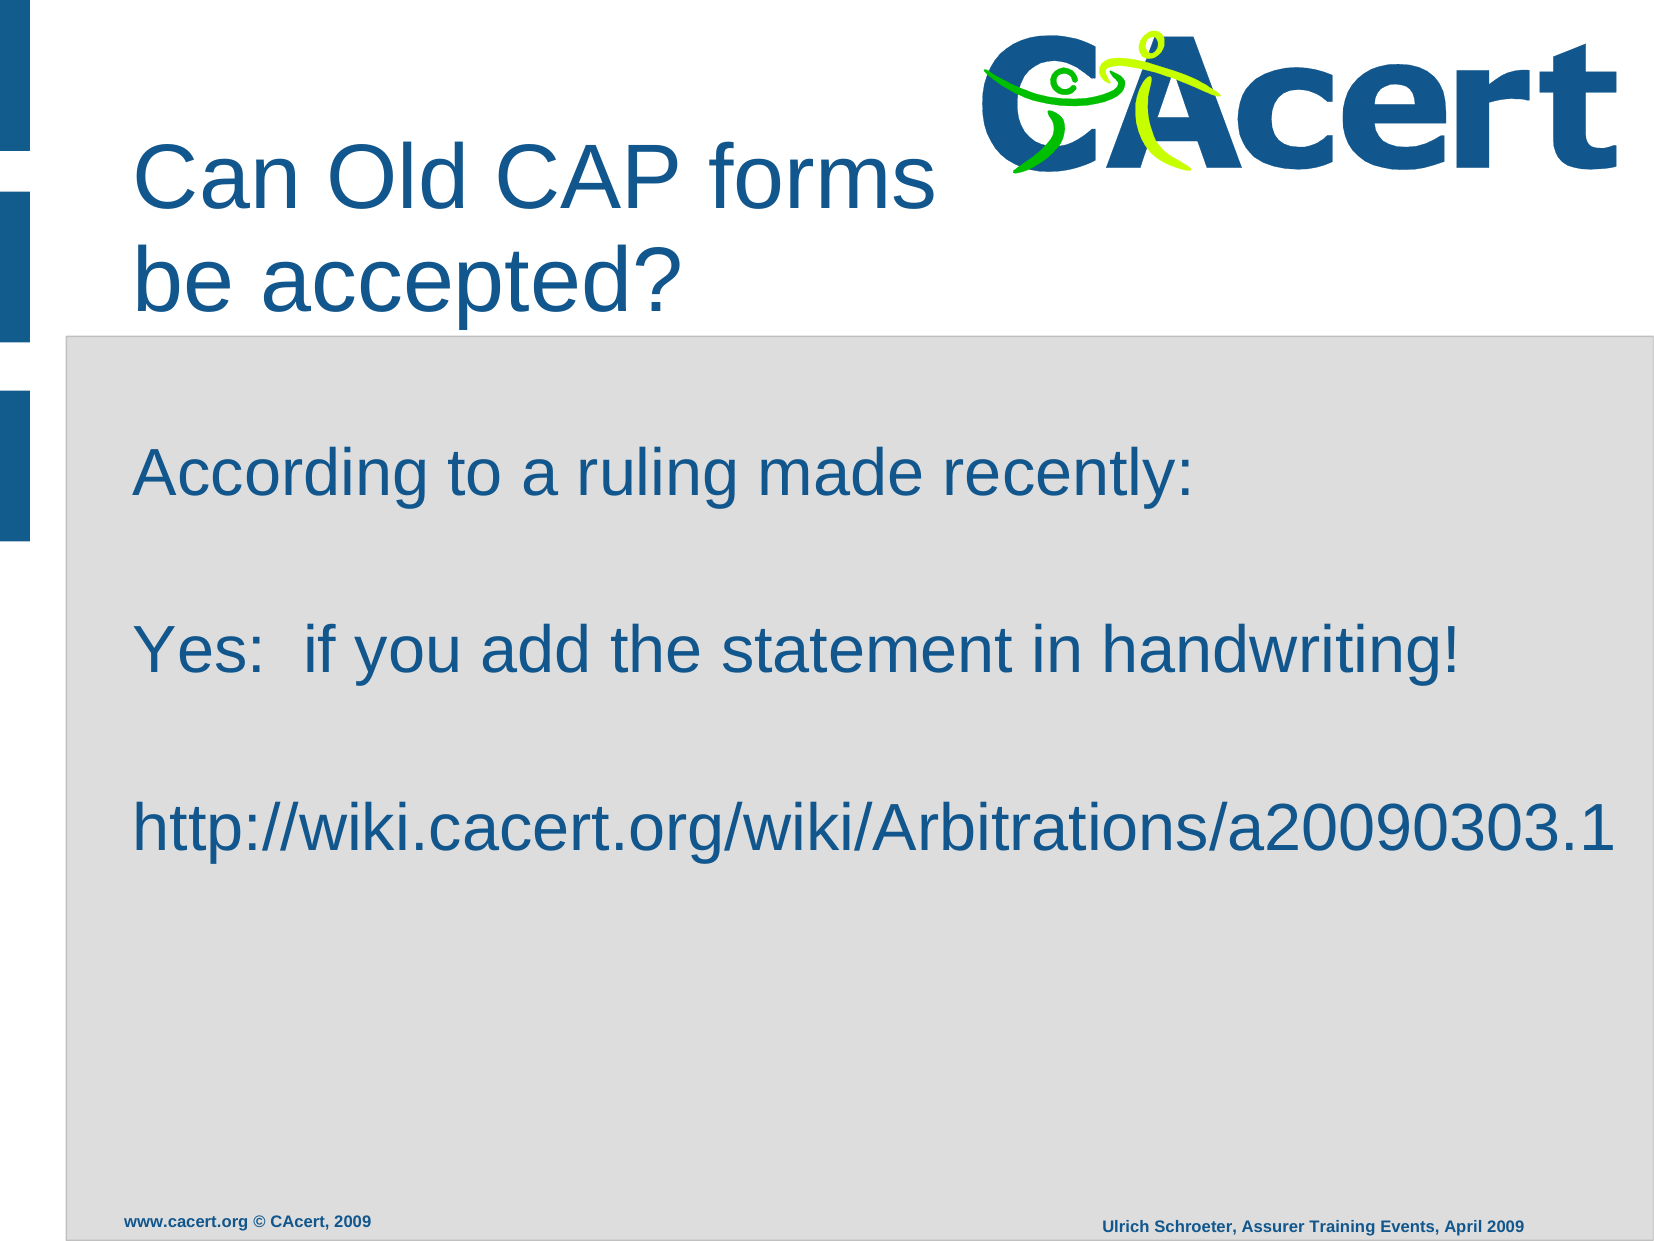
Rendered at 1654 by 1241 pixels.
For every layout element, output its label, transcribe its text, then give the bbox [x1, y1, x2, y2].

text_box According to a ruling made recently: Yes: if you add the statement in handwriting! http://wiki.cacert.org/wiki/Arbitrations/a20090303.1 [118, 413, 1633, 873]
text_box Can Old CAP forms be accepted? [118, 118, 954, 339]
